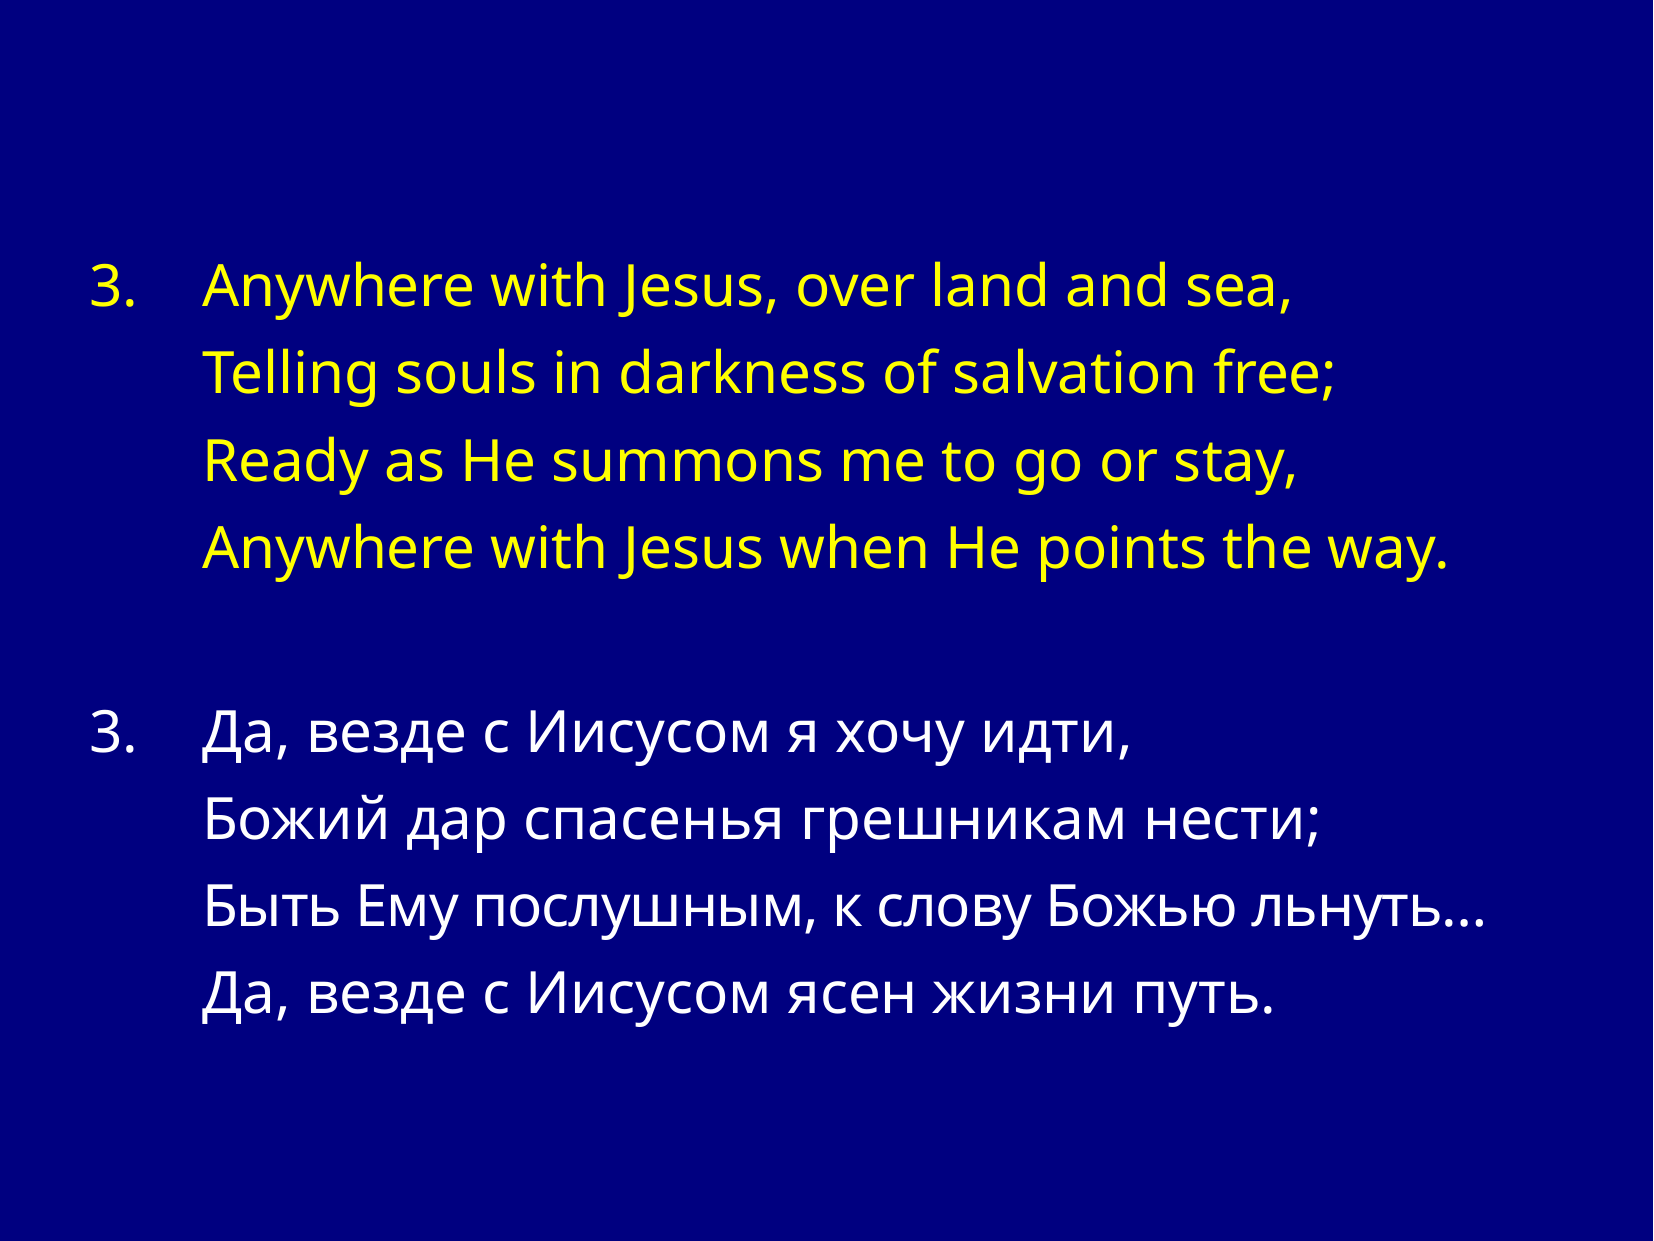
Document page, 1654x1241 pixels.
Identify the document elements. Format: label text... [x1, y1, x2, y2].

text_box 3. Да, везде с Иисусом я хочу идти, Божий дар спасенья грешникам нести; Быть Ему послушным, к слову Божью льнуть… Да, везде с Иисусом ясен жизни путь. [75, 675, 1653, 1163]
text_box 3. Anywhere with Jesus, over land and sea, Telling souls in darkness of salvation free; Ready as He summons me to go or stay, Anywhere with Jesus when He points the way. [75, 150, 1653, 638]
